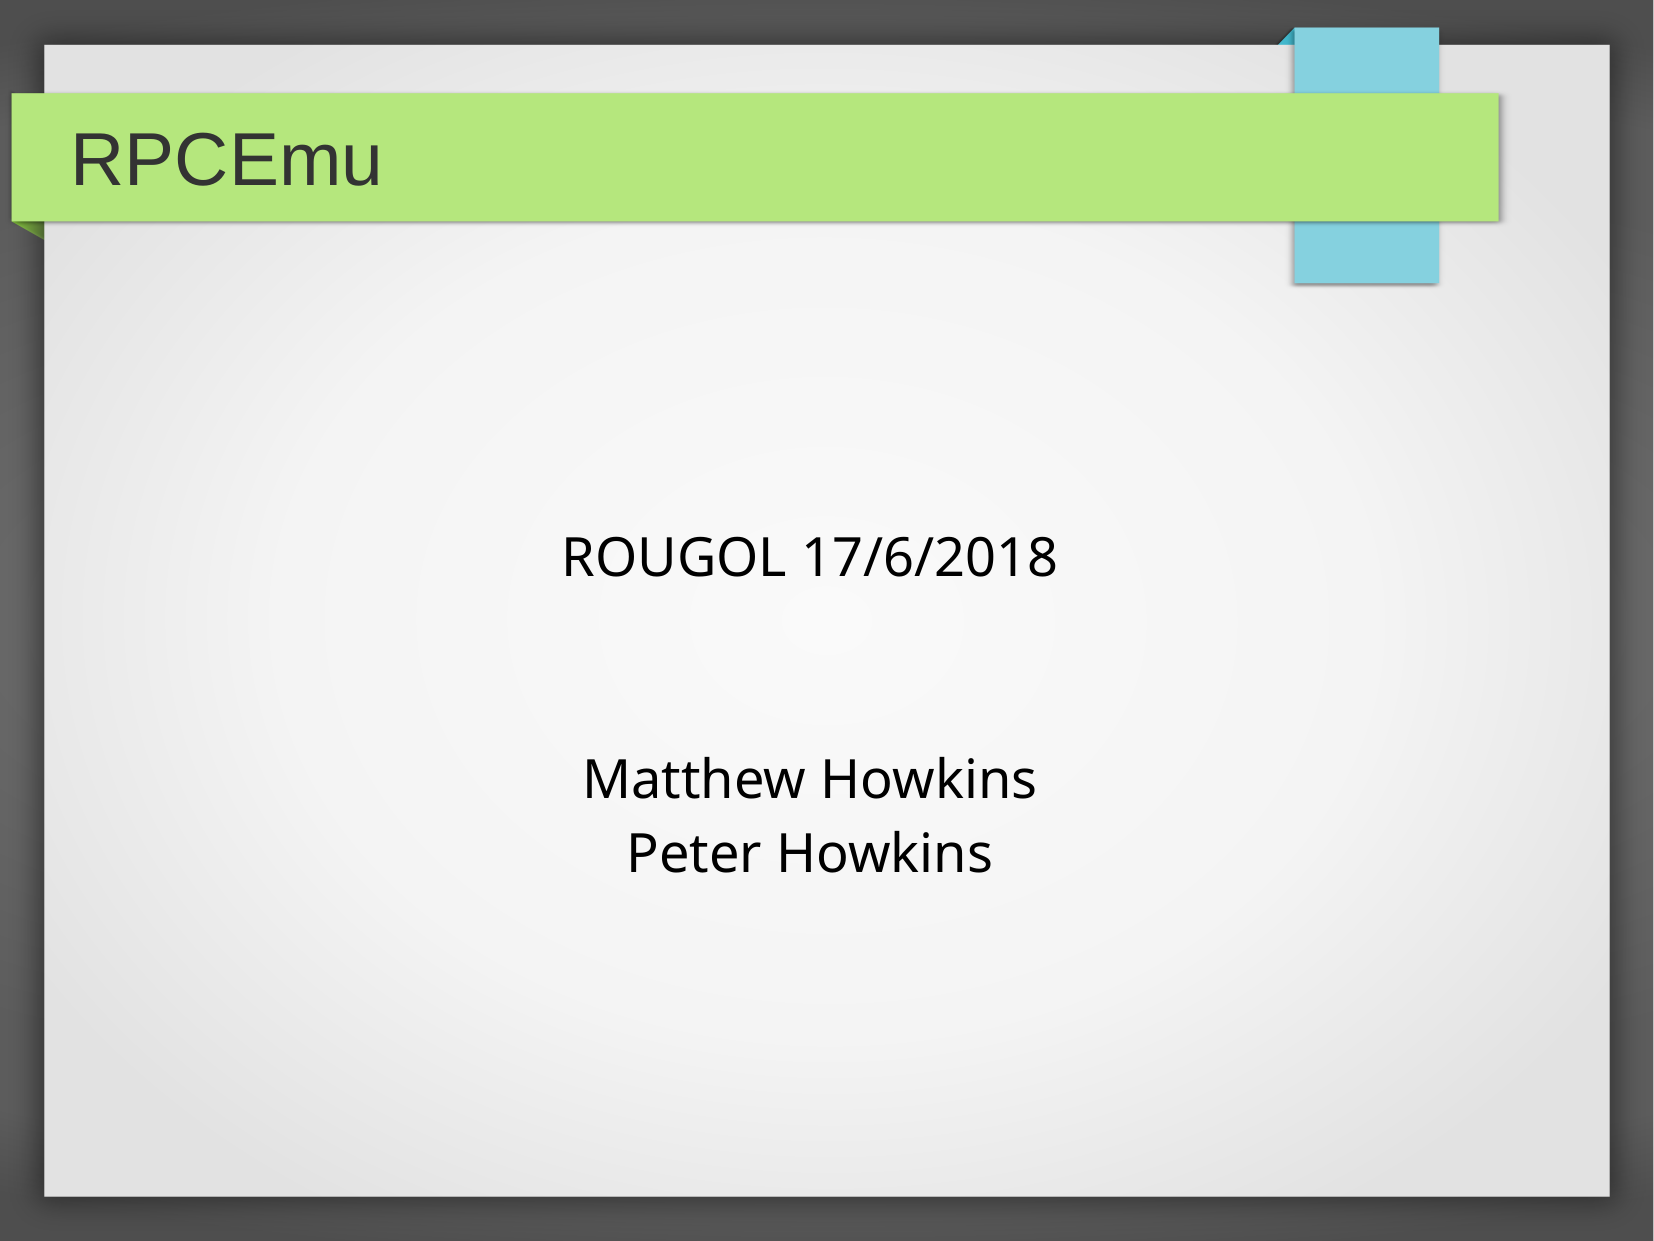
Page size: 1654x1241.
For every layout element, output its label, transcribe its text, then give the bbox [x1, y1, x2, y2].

title RPCEmu [70, 106, 1229, 213]
subtitle ROUGOL 17/6/2018 Matthew Howkins Peter Howkins [82, 343, 1538, 1063]
picture [0, 0, 1654, 1241]
